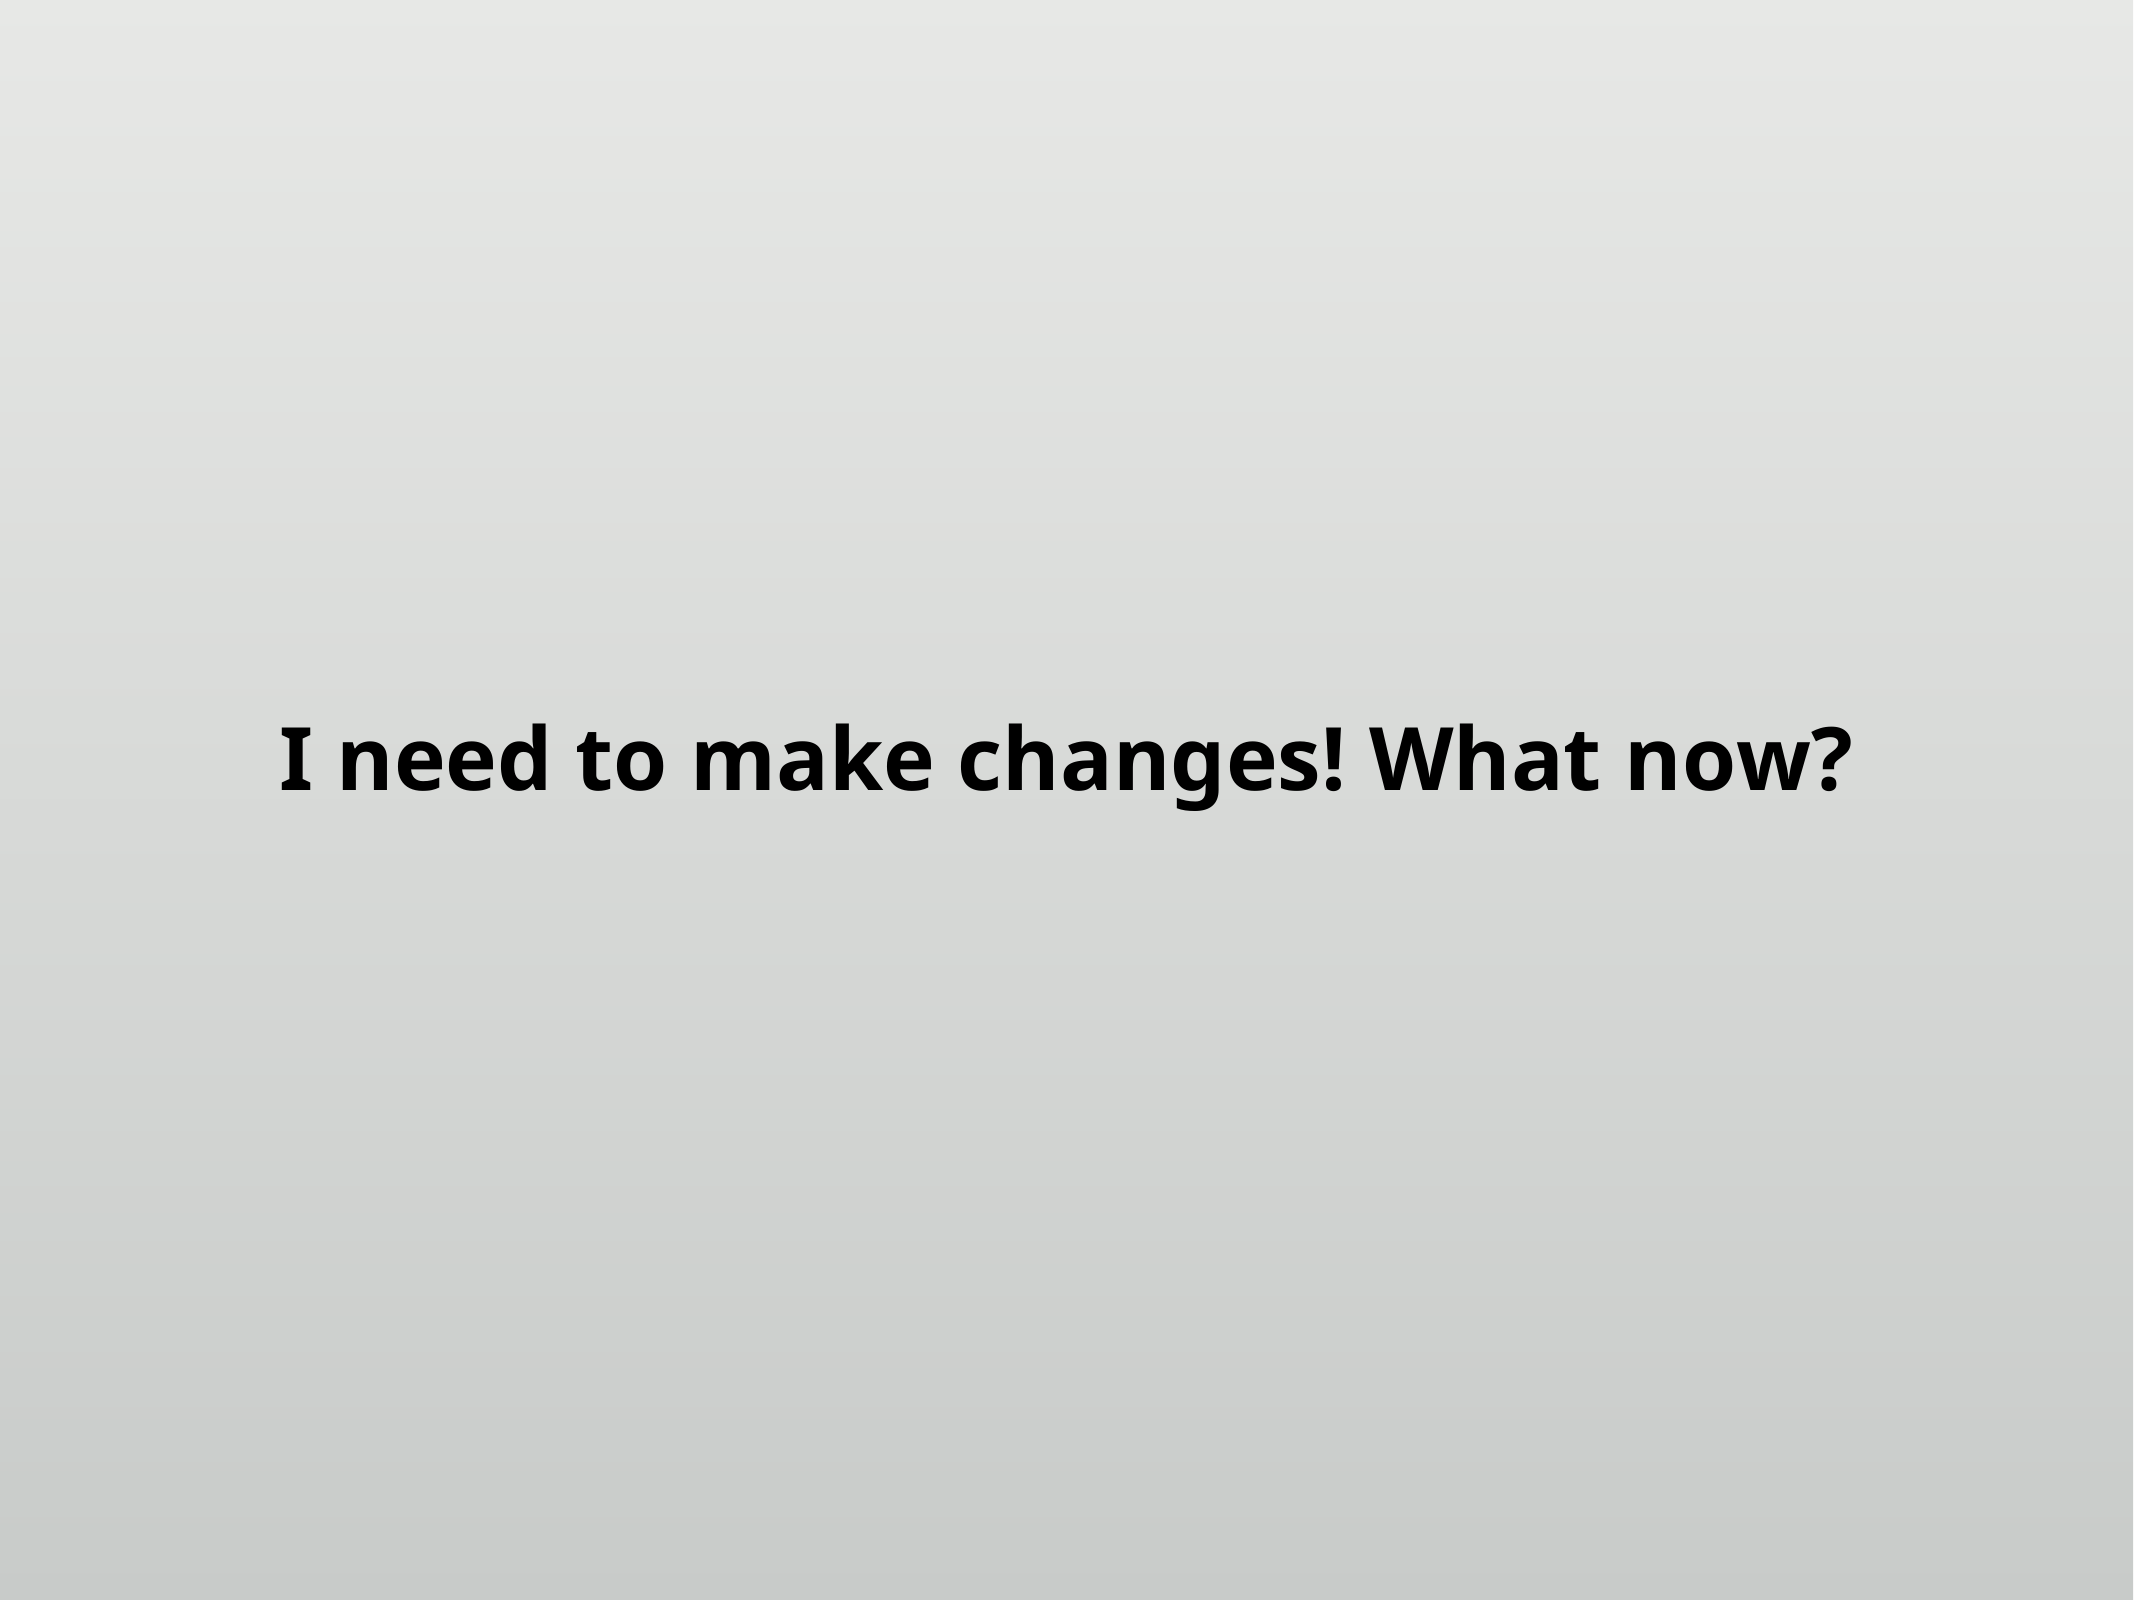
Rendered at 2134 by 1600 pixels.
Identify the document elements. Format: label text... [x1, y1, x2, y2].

title I need to make changes! What now? [93, 495, 2040, 1017]
